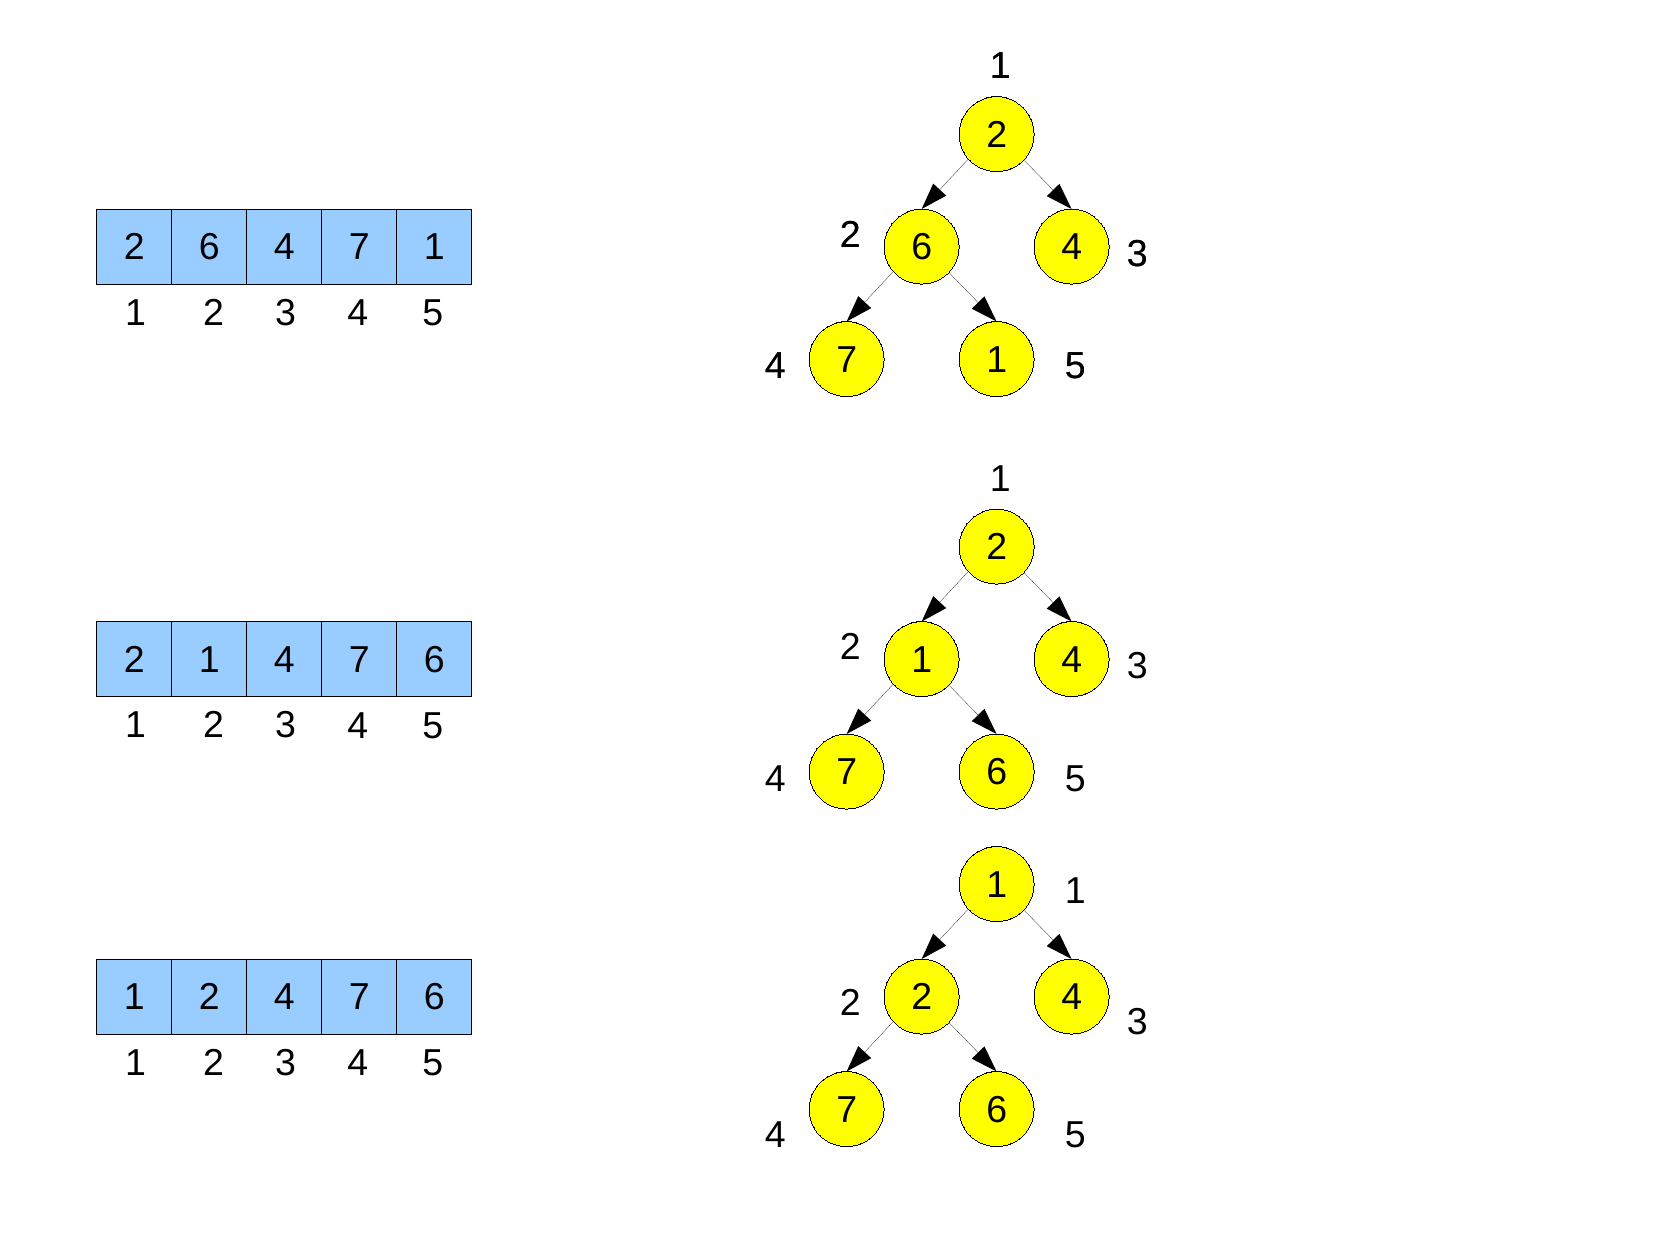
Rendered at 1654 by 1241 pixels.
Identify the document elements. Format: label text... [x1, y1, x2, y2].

text_box 2 [174, 1034, 246, 1091]
text_box 2 [959, 509, 1035, 585]
text_box 1 [171, 621, 246, 696]
text_box 6 [959, 734, 1035, 810]
text_box 1 [96, 1034, 174, 1091]
text_box 2 [174, 696, 246, 754]
text_box 1 [1050, 862, 1101, 920]
text_box 5 [1050, 337, 1101, 395]
text_box 7 [321, 209, 396, 284]
text_box 2 [825, 973, 876, 1031]
text_box 5 [1050, 750, 1101, 807]
text_box 5 [393, 284, 472, 342]
text_box 2 [174, 284, 246, 341]
text_box 3 [246, 1034, 318, 1091]
text_box 1 [975, 450, 1026, 507]
text_box 3 [246, 696, 318, 754]
text_box 2 [959, 96, 1035, 172]
text_box 4 [318, 696, 393, 754]
text_box 1 [884, 621, 960, 697]
text_box 4 [750, 337, 801, 395]
text_box 6 [396, 621, 472, 696]
text_box 6 [396, 959, 472, 1034]
text_box 4 [1034, 209, 1110, 285]
text_box 7 [321, 959, 396, 1034]
text_box 1 [959, 846, 1035, 922]
text_box 7 [809, 321, 885, 397]
text_box 1 [96, 284, 174, 341]
text_box 1 [96, 696, 174, 754]
text_box 4 [246, 209, 321, 284]
text_box 1 [975, 37, 1026, 95]
text_box 4 [318, 284, 393, 341]
text_box 1 [396, 209, 472, 284]
text_box 2 [884, 959, 960, 1035]
text_box 2 [825, 618, 876, 675]
text_box 3 [246, 284, 318, 341]
text_box 7 [809, 734, 885, 810]
text_box 3 [1112, 993, 1163, 1066]
text_box 4 [750, 1105, 801, 1163]
text_box 4 [750, 750, 801, 807]
text_box 1 [96, 959, 171, 1034]
text_box 6 [171, 209, 246, 284]
text_box 4 [318, 1034, 393, 1091]
text_box 3 [1112, 225, 1163, 298]
text_box 4 [1034, 621, 1110, 697]
text_box 2 [96, 209, 171, 284]
text_box 5 [393, 1034, 472, 1092]
text_box 2 [825, 205, 876, 263]
text_box 7 [321, 621, 396, 696]
text_box 2 [96, 621, 171, 696]
text_box 6 [884, 209, 960, 285]
text_box 4 [246, 621, 321, 696]
text_box 4 [1034, 959, 1110, 1035]
text_box 5 [1050, 1105, 1101, 1163]
text_box 1 [959, 321, 1035, 397]
text_box 3 [1112, 637, 1163, 711]
text_box 7 [809, 1071, 885, 1147]
text_box 2 [171, 959, 246, 1034]
text_box 6 [959, 1071, 1035, 1147]
text_box 5 [393, 696, 472, 754]
